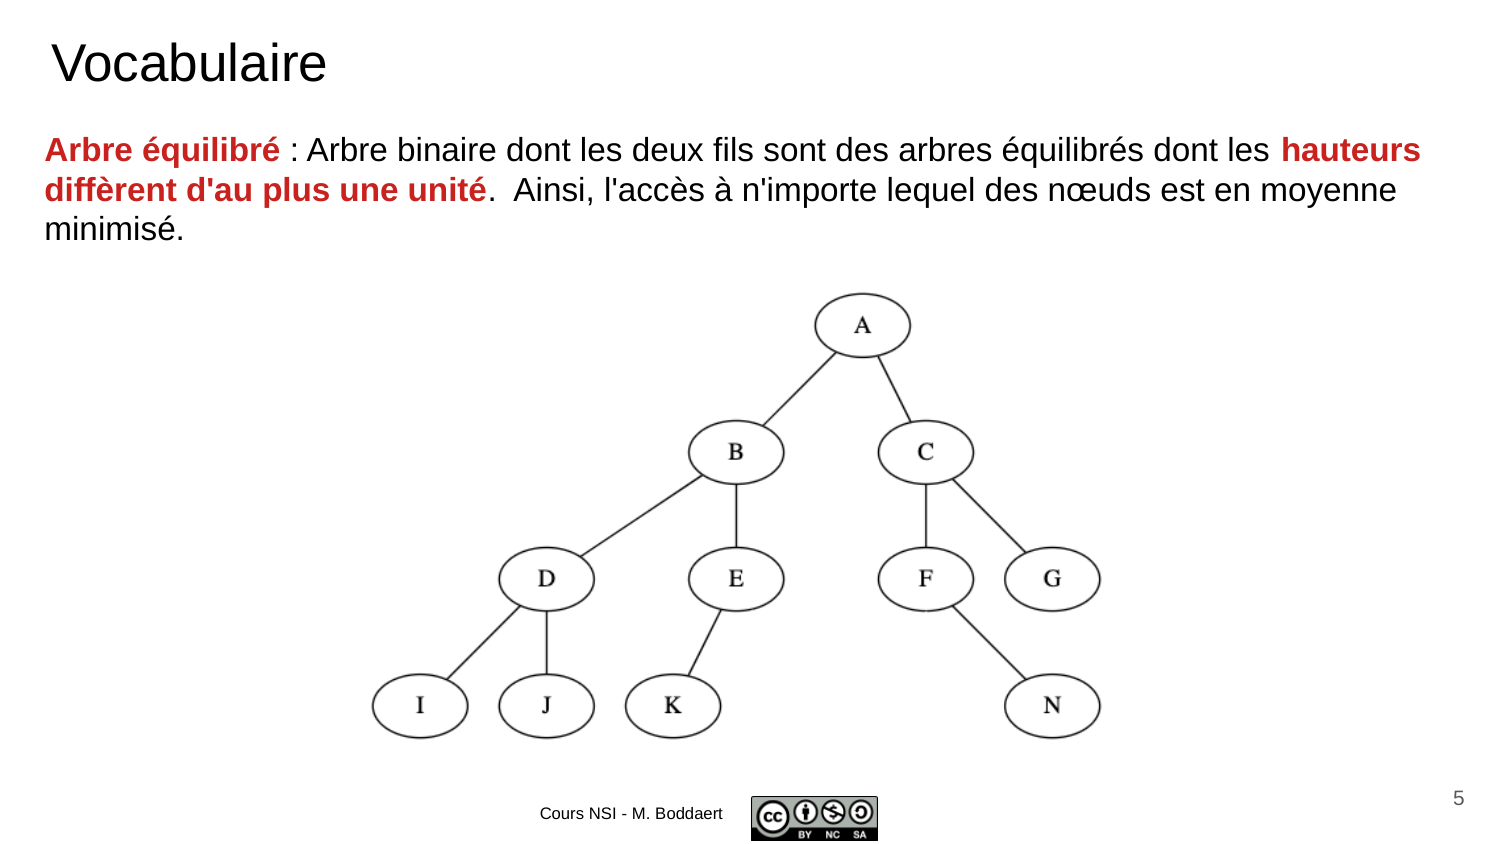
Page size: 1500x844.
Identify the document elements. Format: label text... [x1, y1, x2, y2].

title Vocabulaire [51, 13, 1449, 108]
slide_number <numéro> [1389, 764, 1480, 830]
picture [751, 796, 878, 841]
text_box Arbre équilibré : Arbre binaire dont les deux fils sont des arbres équilibrés dont les hauteurs diffèrent d'au plus une unité. Ainsi, l'accès à n'importe lequel des nœuds est en moyenne minimisé. [29, 120, 1477, 207]
picture [366, 287, 1107, 745]
